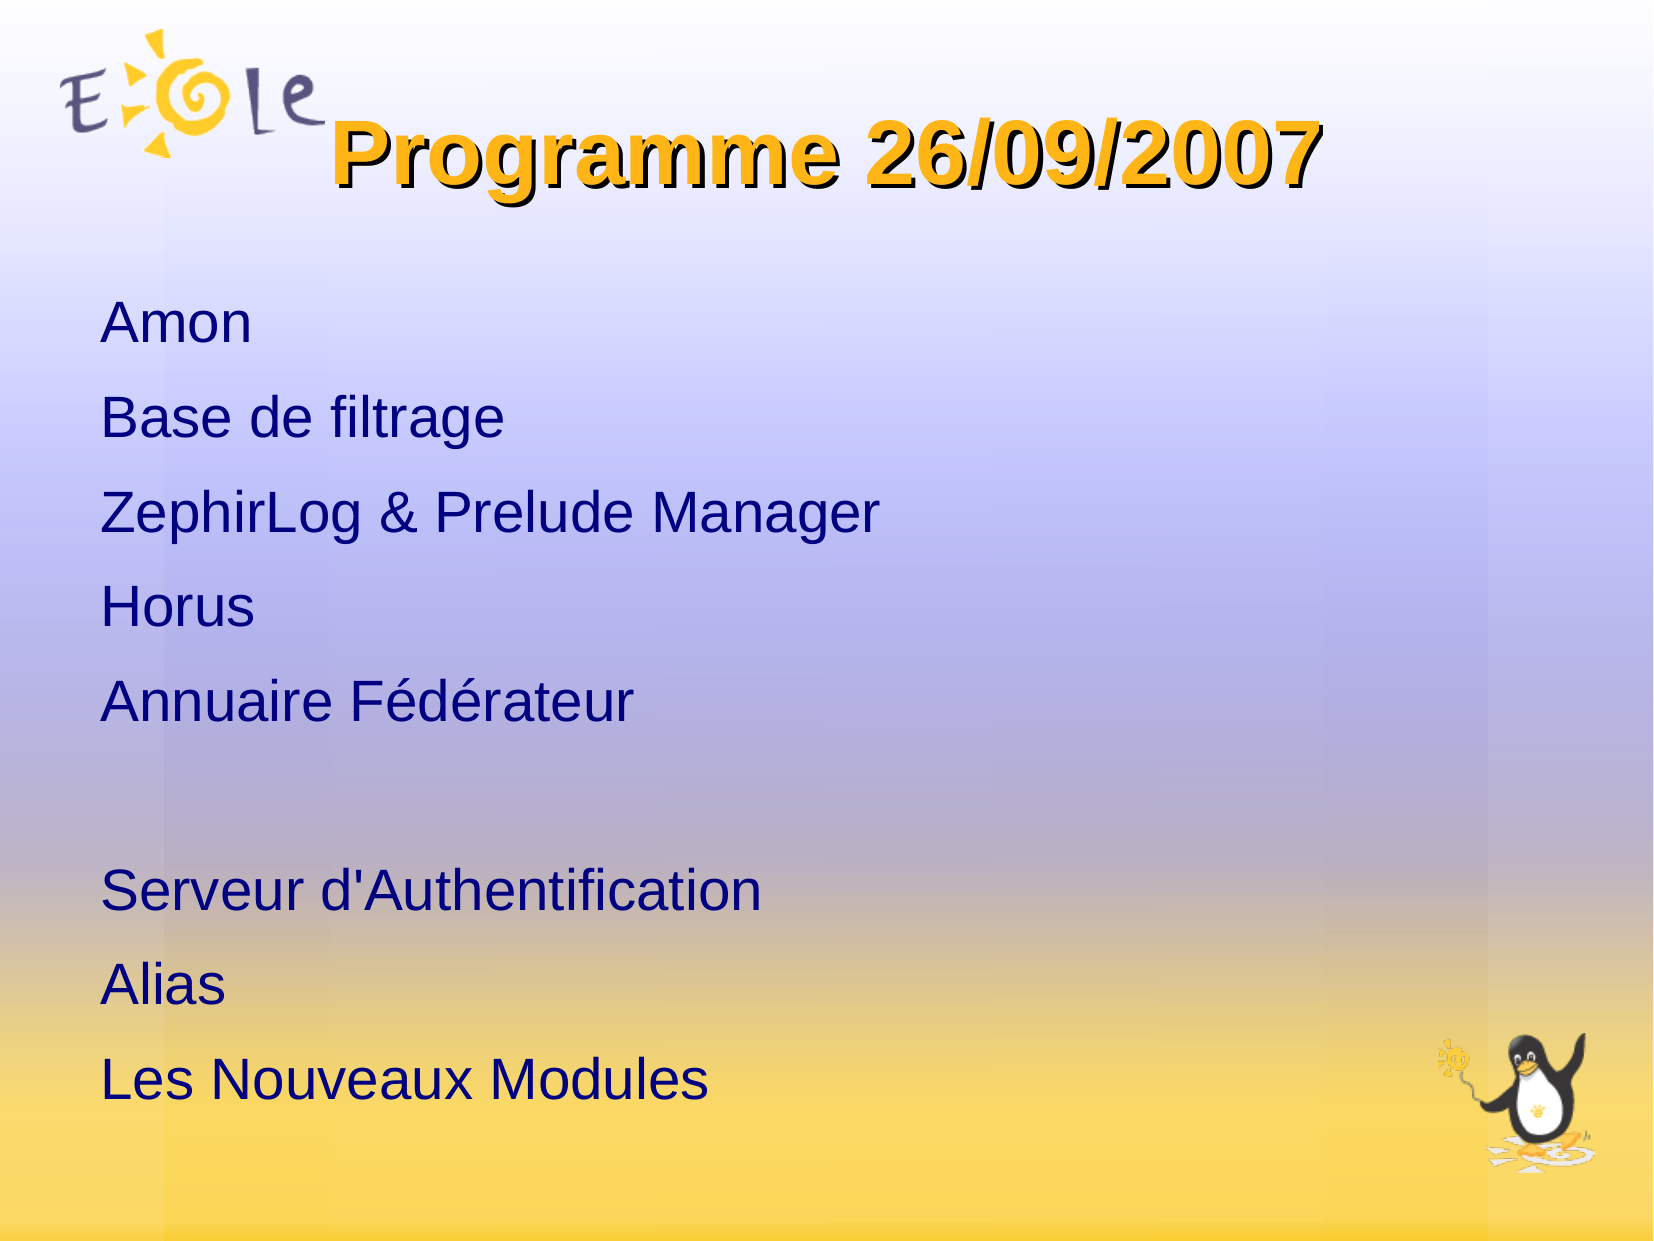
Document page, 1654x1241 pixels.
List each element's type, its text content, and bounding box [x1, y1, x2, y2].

list Amon Base de filtrage ZephirLog & Prelude Manager Horus Annuaire Fédérateur Serveur d'Authentification Alias Les Nouveaux Modules [82, 290, 1571, 1180]
title Programme 26/09/2007 [82, 49, 1571, 257]
picture [0, 0, 1654, 1241]
